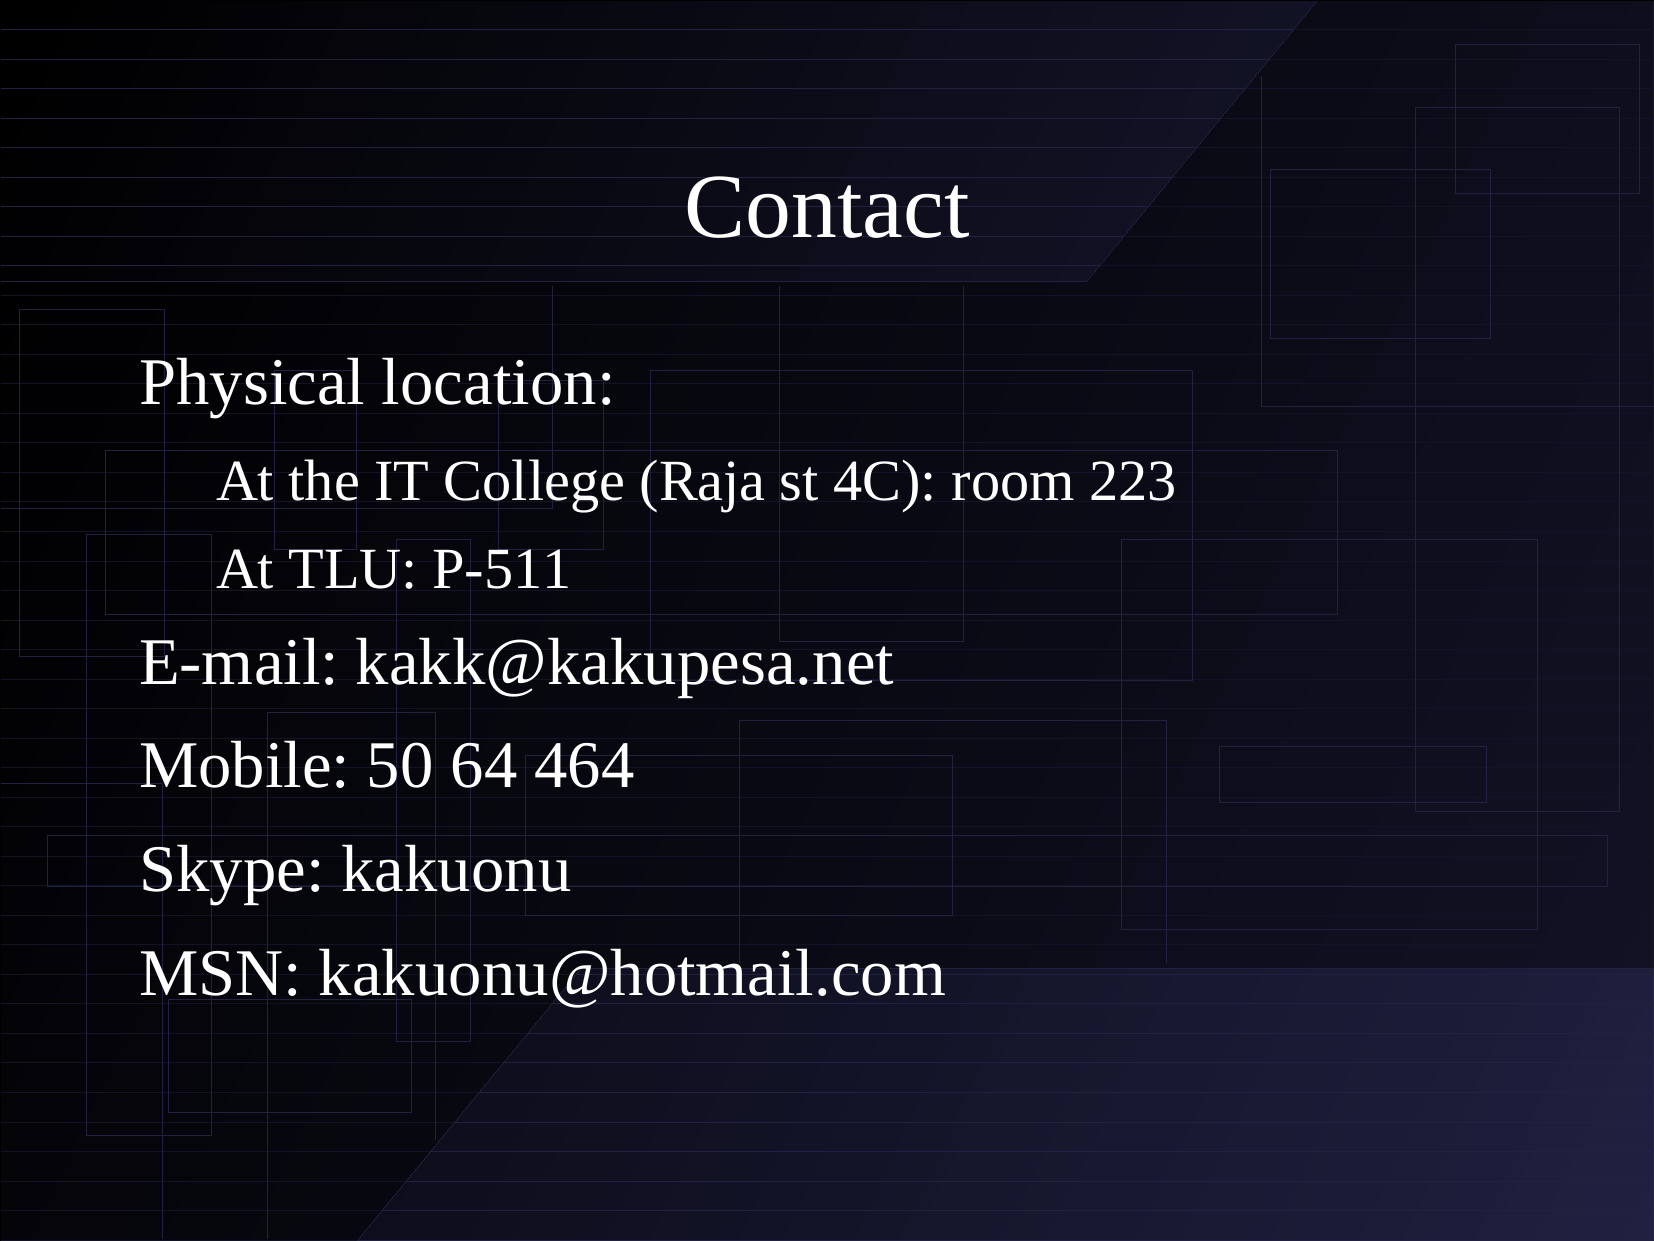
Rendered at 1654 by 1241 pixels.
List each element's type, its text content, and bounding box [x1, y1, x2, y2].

list Physical location: At the IT College (Raja st 4C): room 223 At TLU: P-511 E-mail: kakk@kakupesa.net Mobile: 50 64 464 Skype: kakuonu MSN: kakuonu@hotmail.com [121, 344, 1534, 1127]
title Contact [121, 102, 1534, 311]
